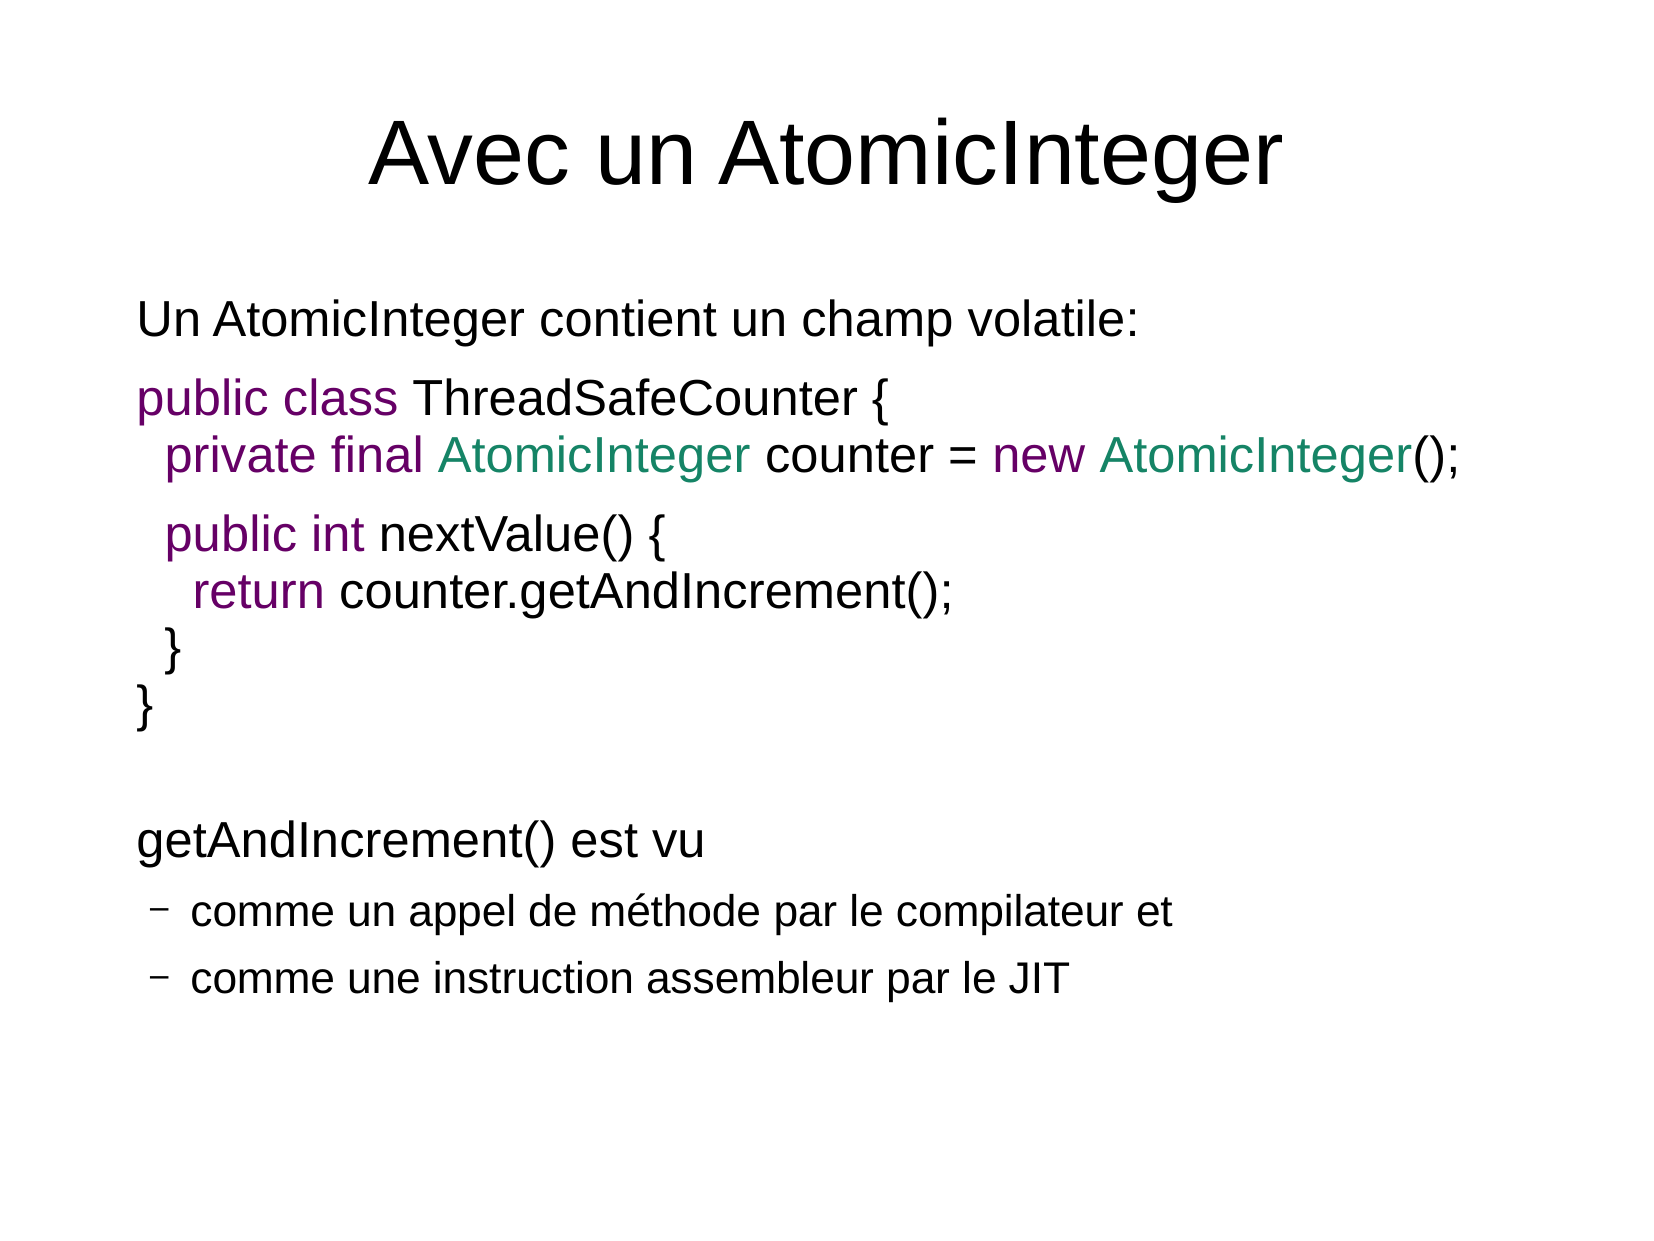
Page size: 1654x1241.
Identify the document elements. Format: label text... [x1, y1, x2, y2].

list Un AtomicInteger contient un champ volatile: public class ThreadSafeCounter { private final AtomicInteger counter = new AtomicInteger(); public int nextValue() { return counter.getAndIncrement(); } } getAndIncrement() est vu comme un appel de méthode par le compilateur et comme une instruction assembleur par le JIT [82, 290, 1571, 1010]
title Avec un AtomicInteger [82, 49, 1571, 257]
